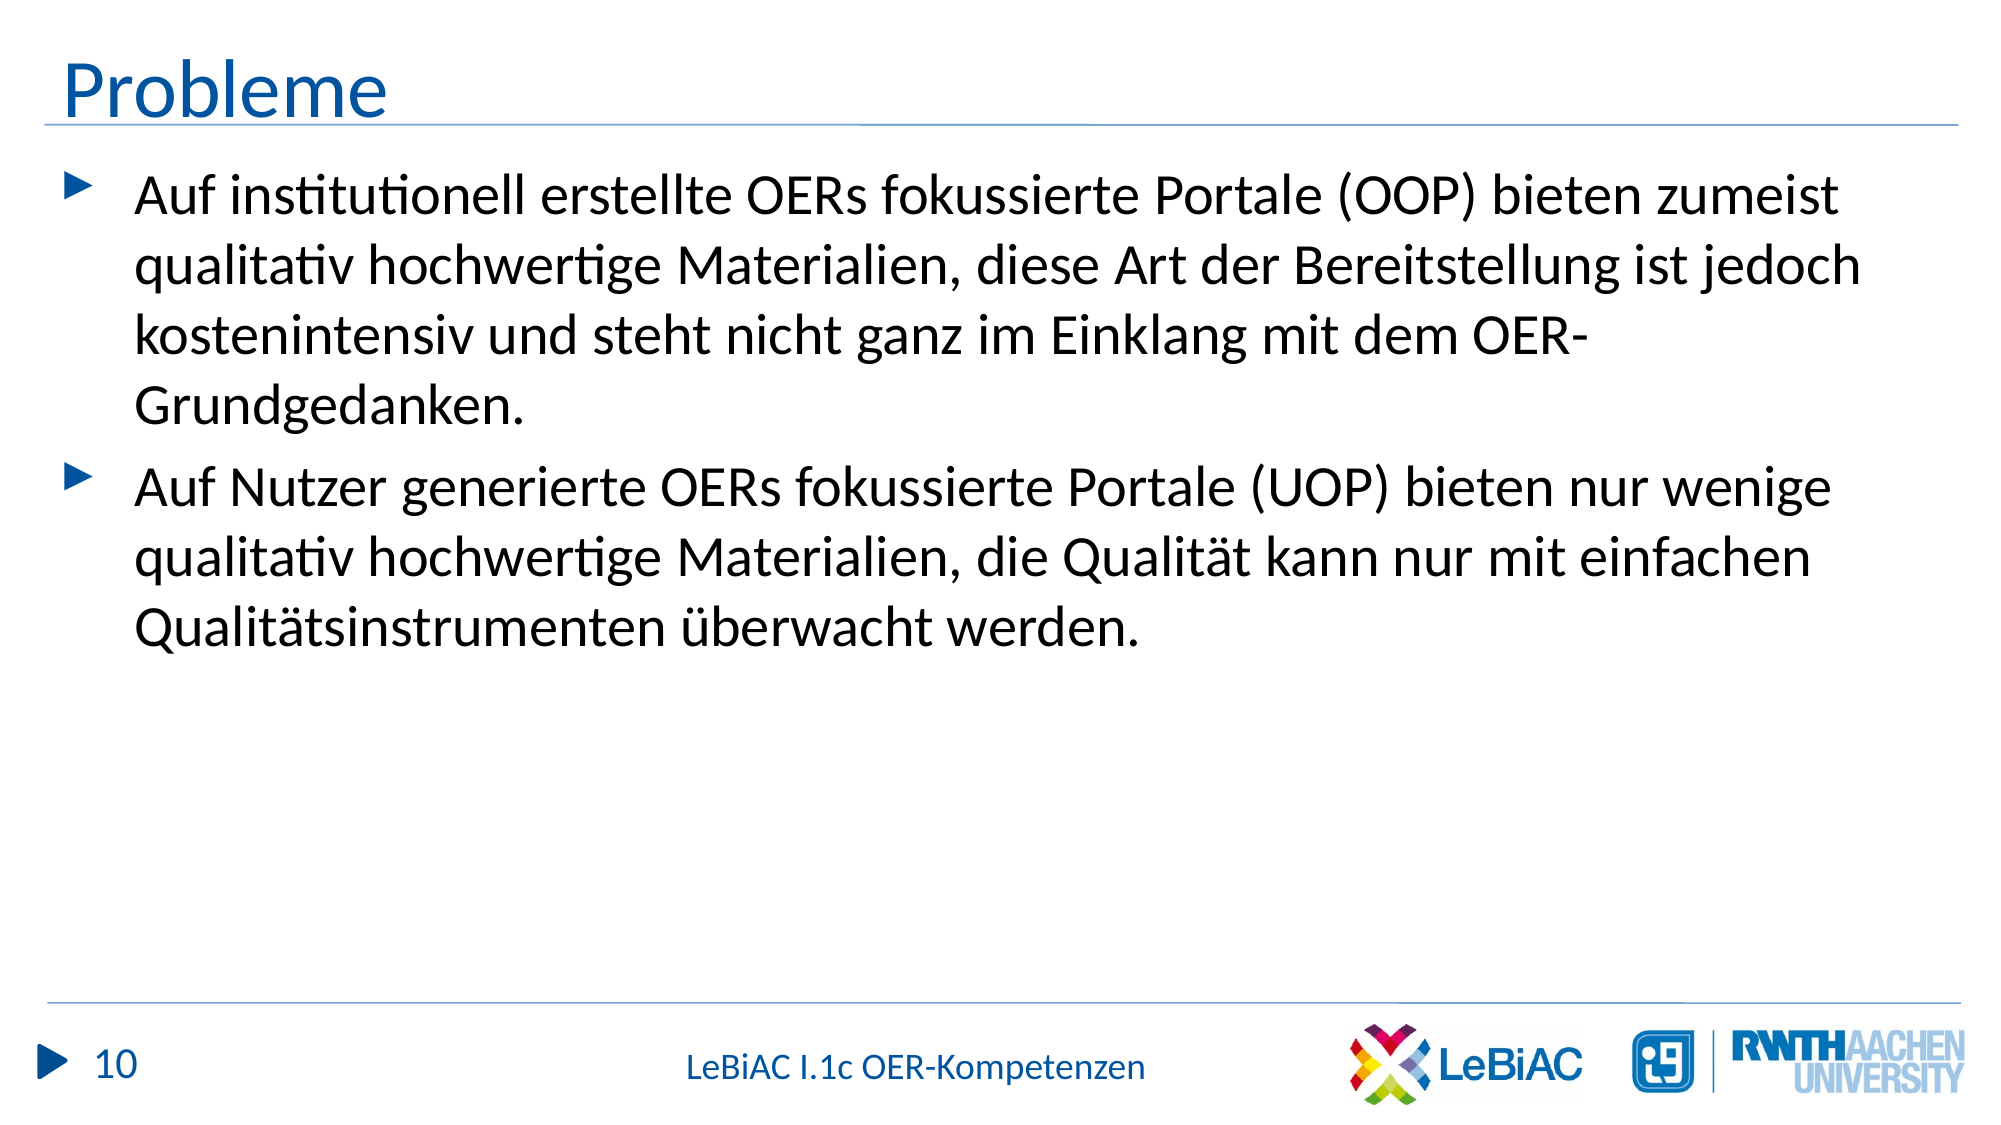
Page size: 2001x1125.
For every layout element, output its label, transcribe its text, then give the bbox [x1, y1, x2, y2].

list Auf institutionell erstellte OERs fokussierte Portale (OOP) bieten zumeist qualitativ hochwertige Materialien, diese Art der Bereitstellung ist jedoch kostenintensiv und steht nicht ganz im Einklang mit dem OER-Grundgedanken. Auf Nutzer generierte OERs fokussierte Portale (UOP) bieten nur wenige qualitativ hochwertige Materialien, die Qualität kann nur mit einfachen Qualitätsinstrumenten überwacht werden. [44, 149, 1959, 988]
picture [1631, 1028, 1966, 1094]
title Probleme [47, 42, 1959, 125]
picture [1350, 1024, 1582, 1105]
